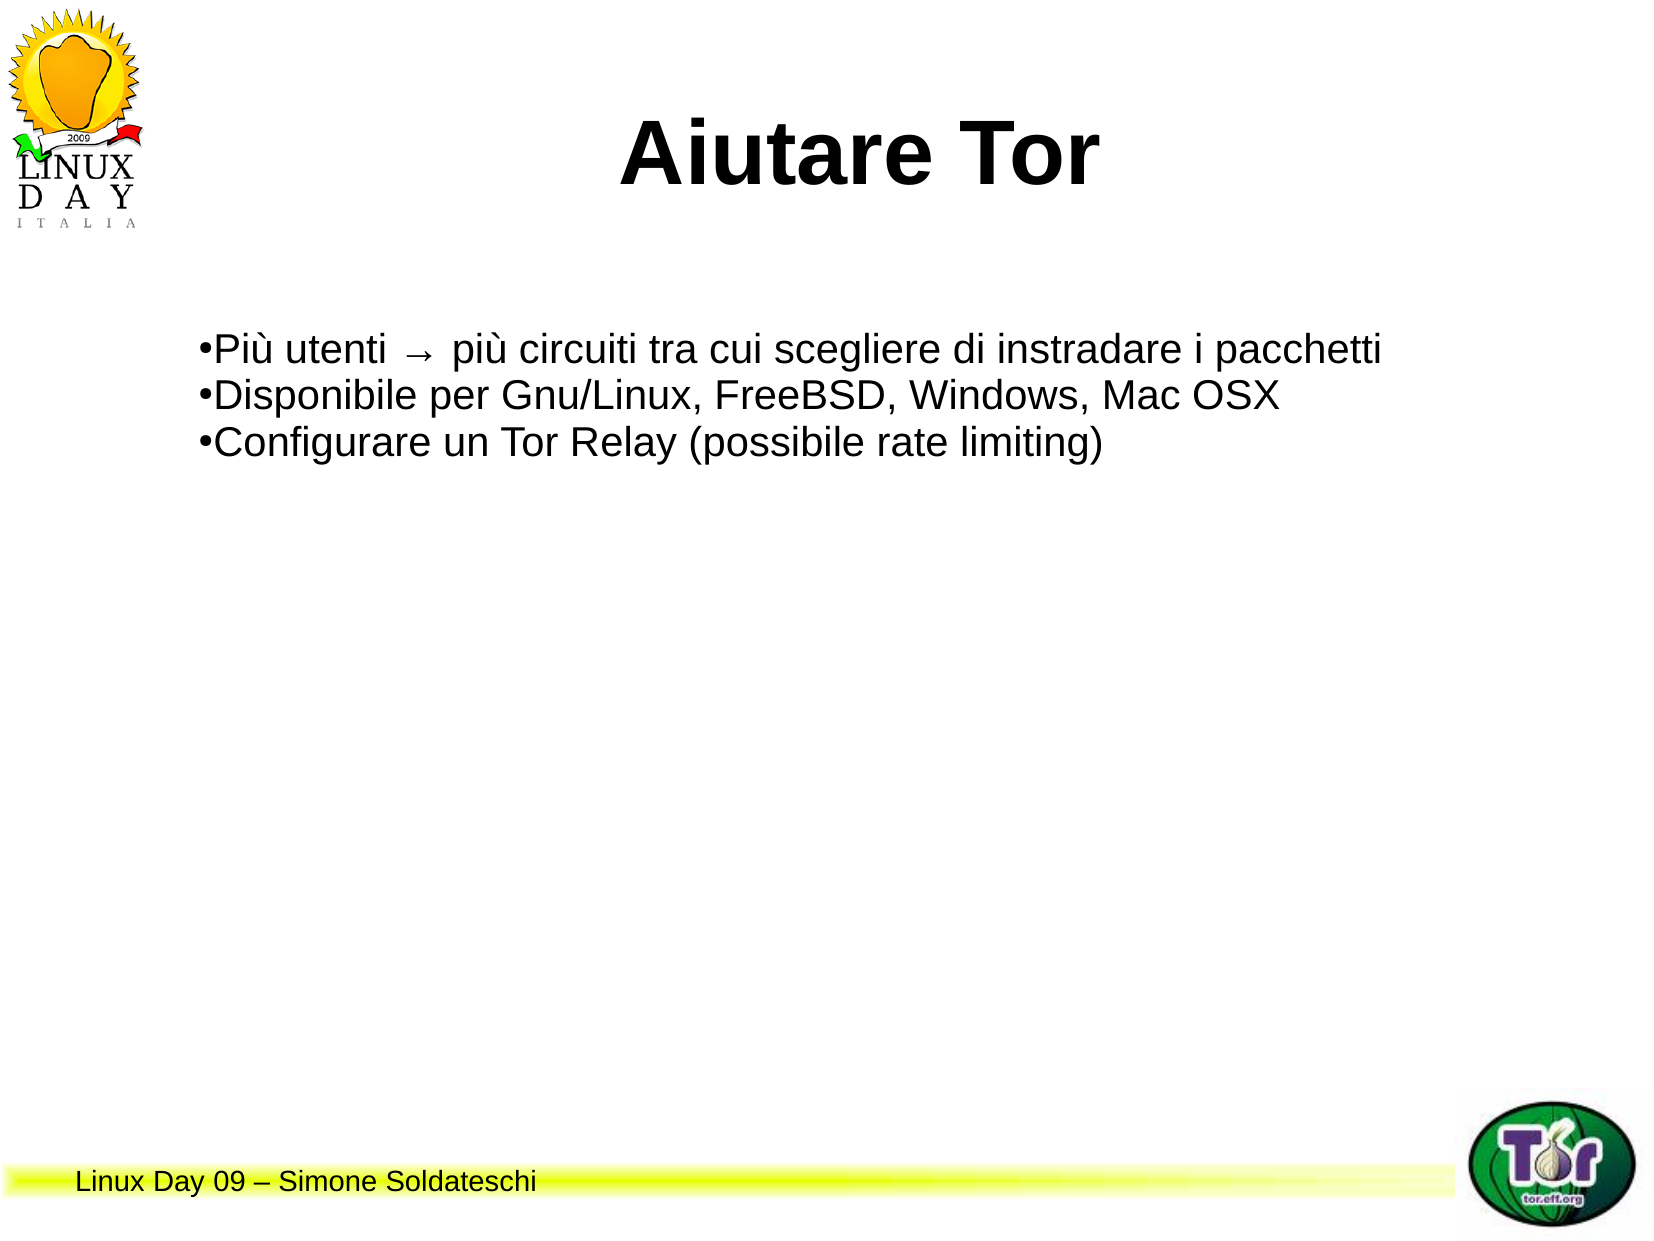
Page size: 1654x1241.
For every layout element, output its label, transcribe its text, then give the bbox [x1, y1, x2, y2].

picture [0, 0, 151, 235]
title Aiutare Tor [150, 49, 1571, 257]
text_box Più utenti → più circuiti tra cui scegliere di instradare i pacchetti Disponibile per Gnu/Linux, FreeBSD, Windows, Mac OSX Configurare un Tor Relay (possibile rate limiting) [183, 318, 1501, 976]
picture [1455, 1088, 1650, 1241]
